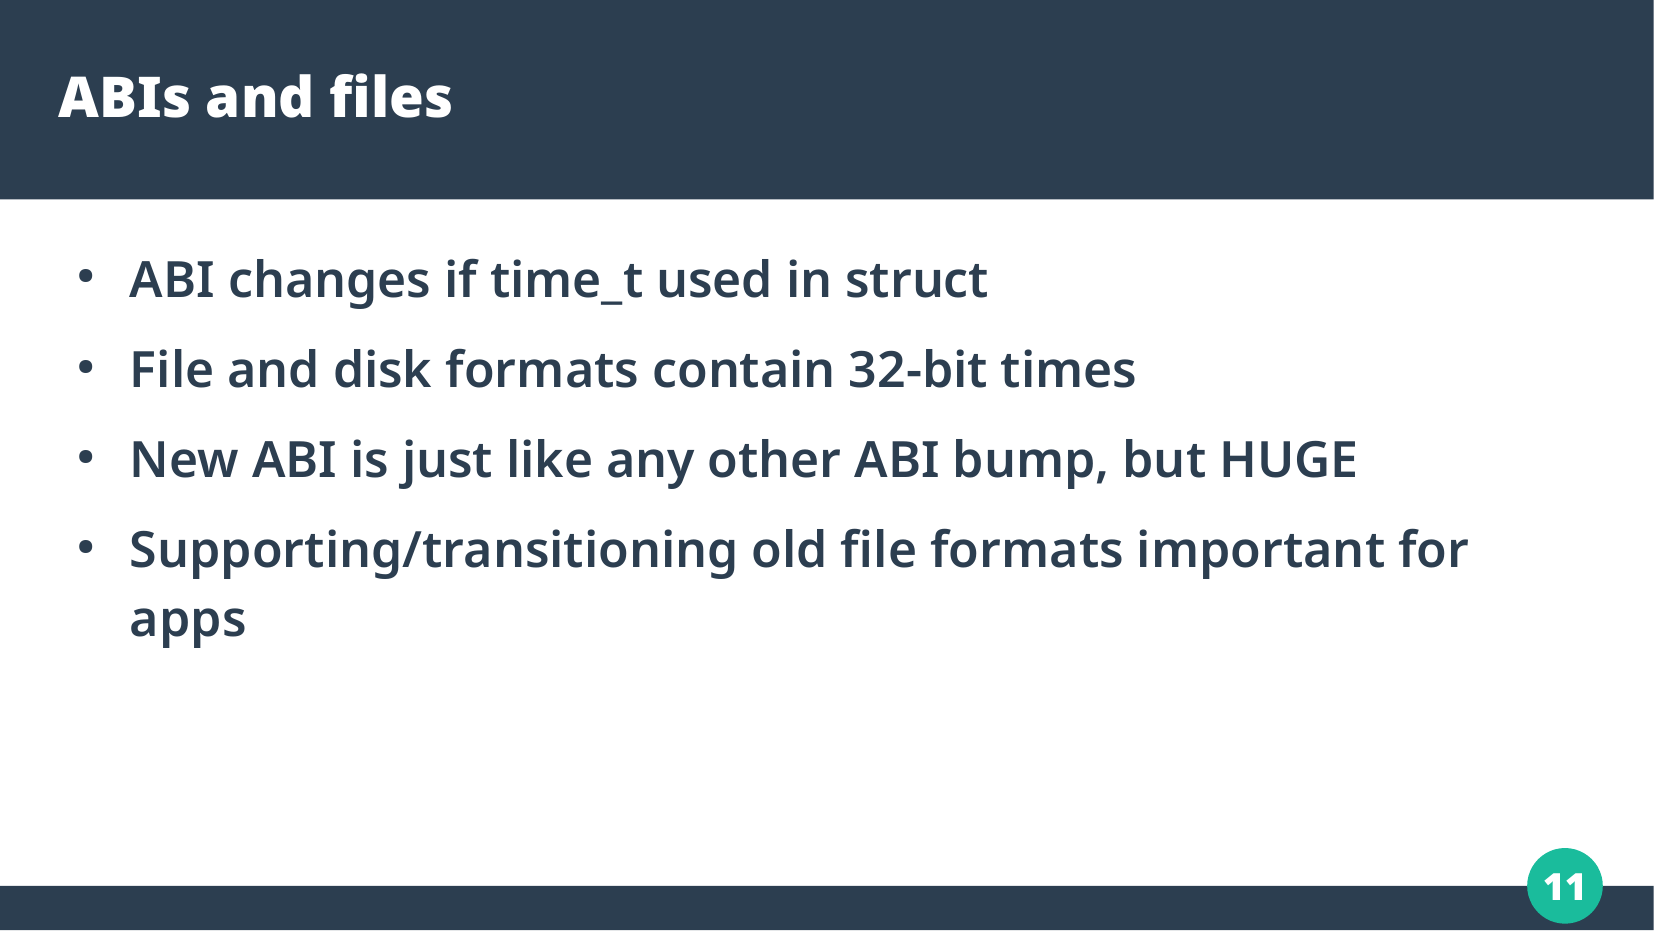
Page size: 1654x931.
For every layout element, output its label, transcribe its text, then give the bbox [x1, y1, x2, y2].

list ABI changes if time_t used in struct File and disk formats contain 32-bit times New ABI is just like any other ABI bump, but HUGE Supporting/transitioning old file formats important for apps [59, 243, 1595, 864]
title ABIs and files [59, 37, 1595, 155]
